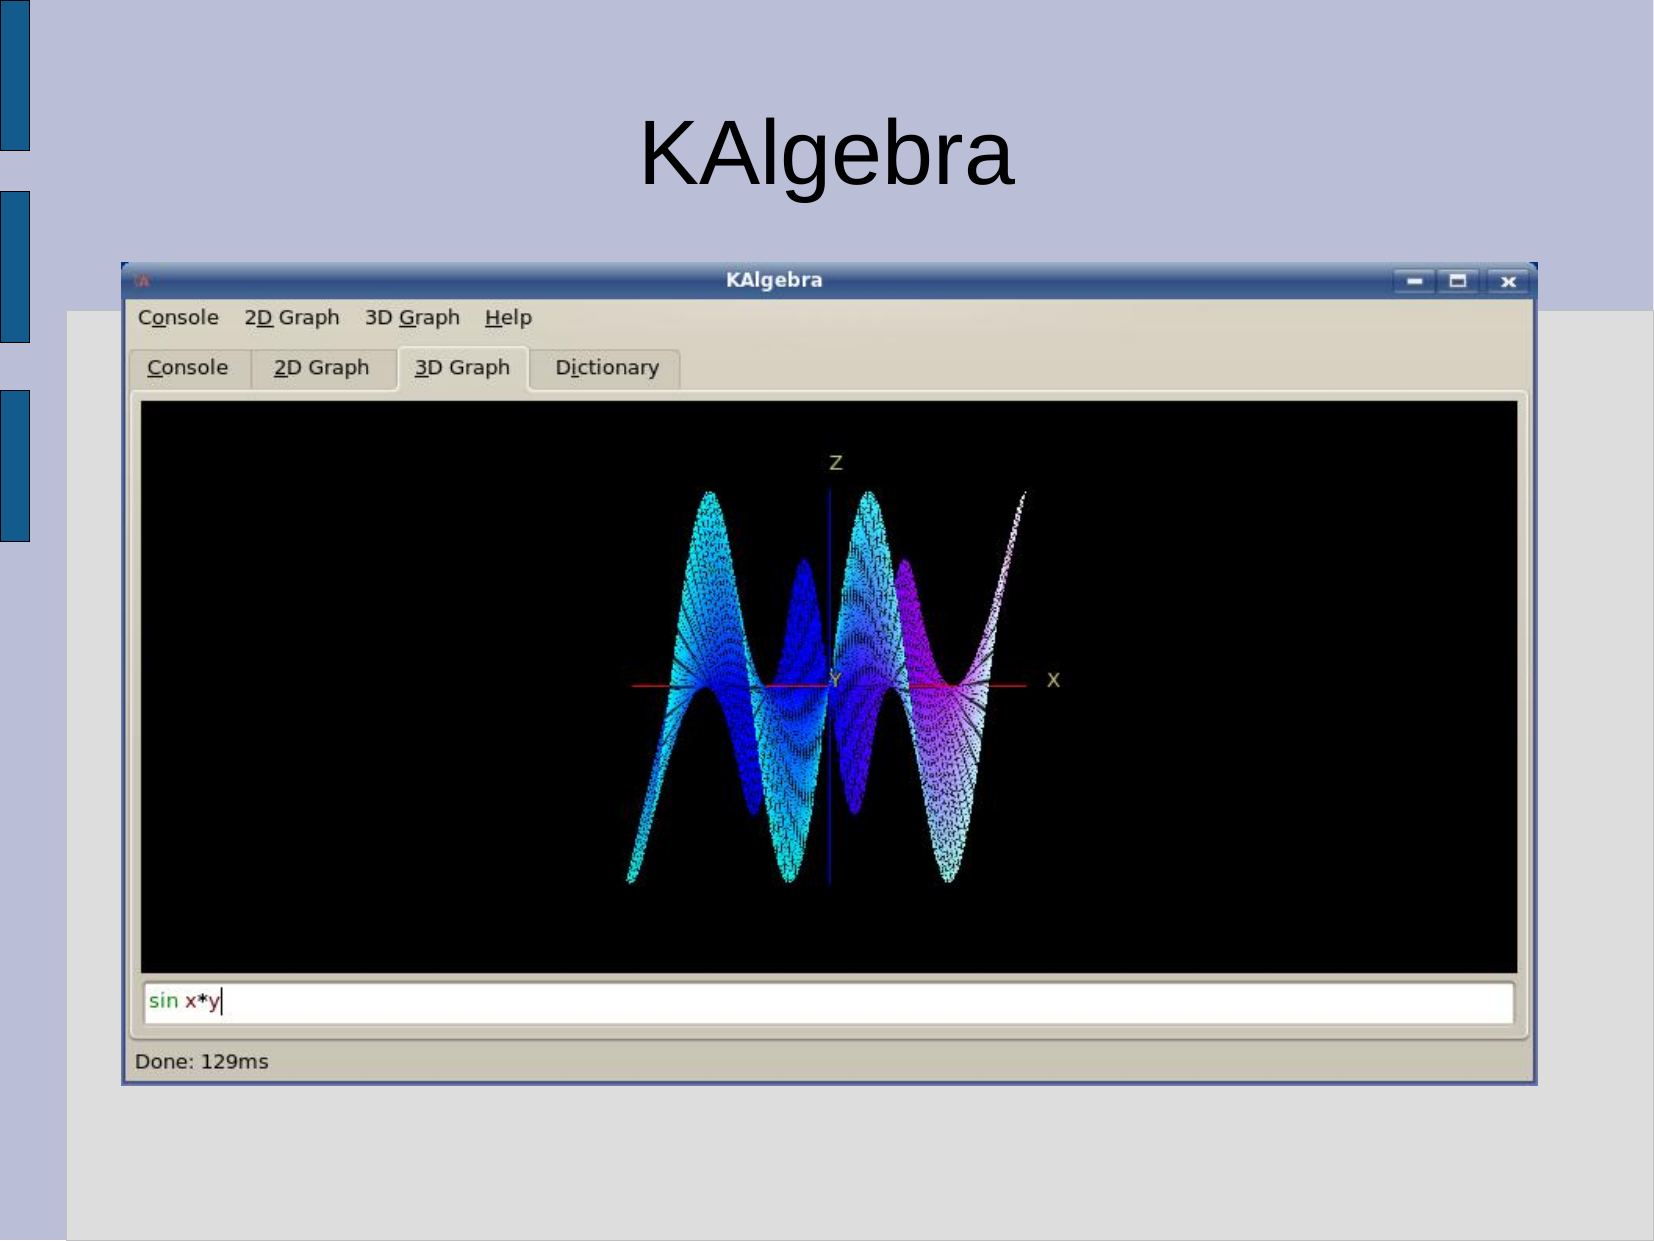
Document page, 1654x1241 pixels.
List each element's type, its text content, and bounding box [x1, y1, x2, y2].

picture [121, 262, 1538, 1086]
text_box KAlgebra [82, 94, 1571, 212]
